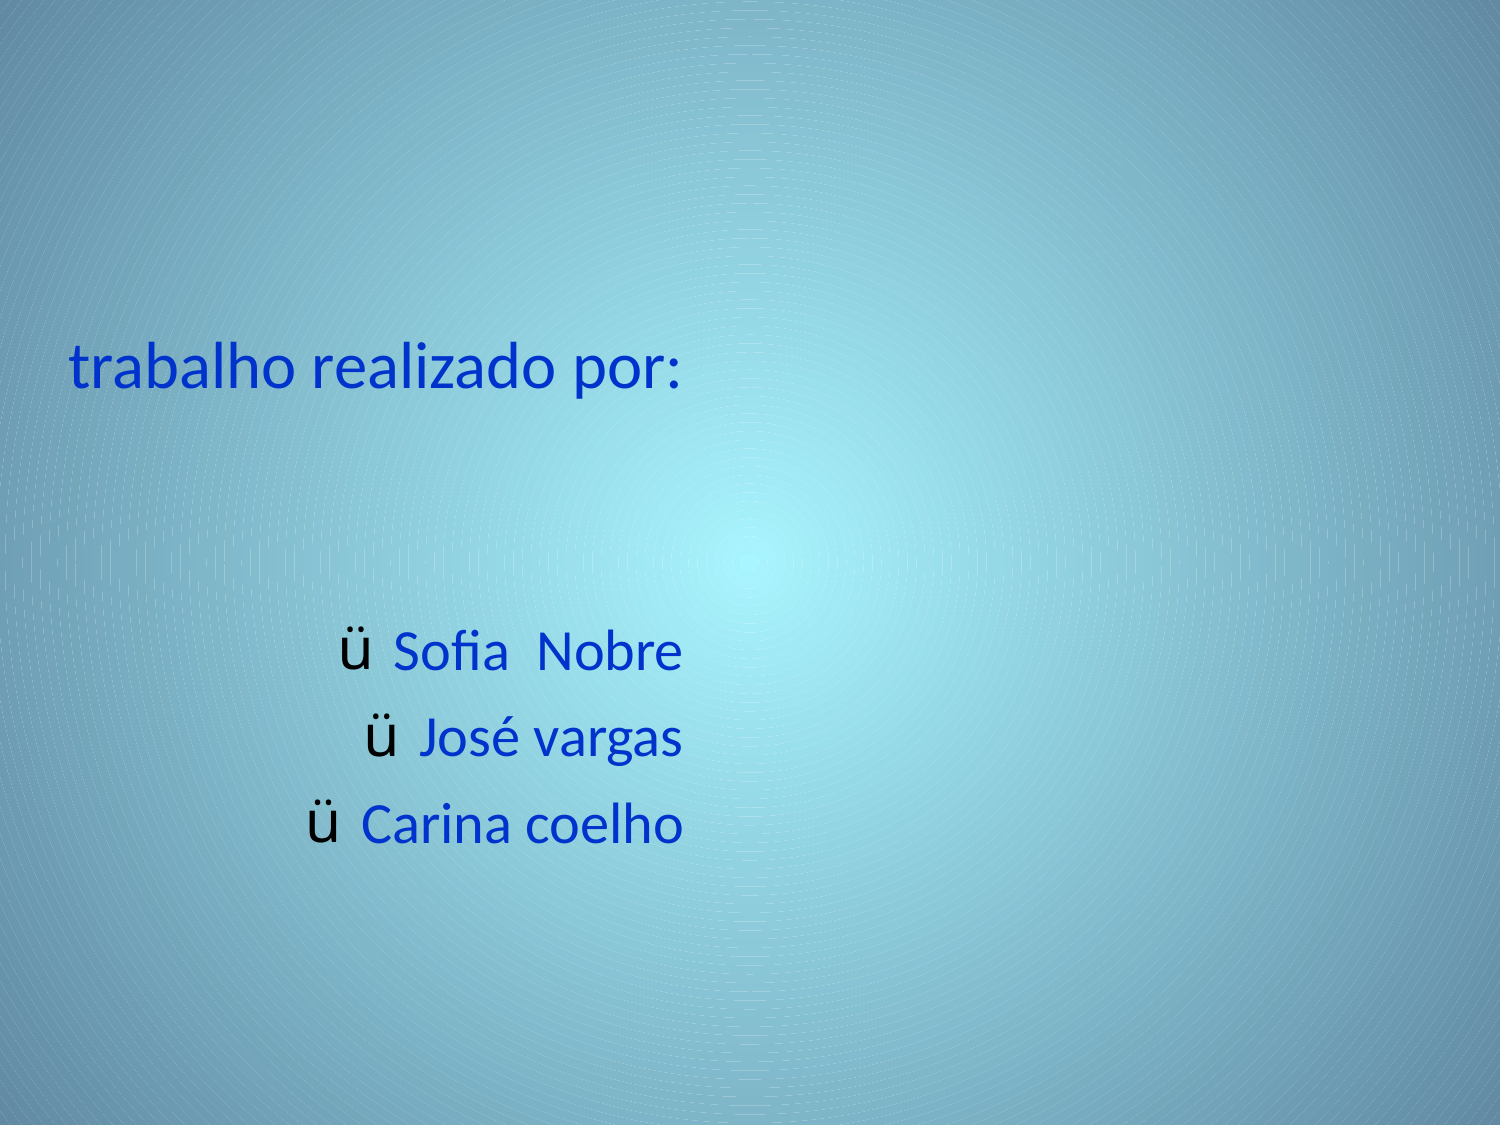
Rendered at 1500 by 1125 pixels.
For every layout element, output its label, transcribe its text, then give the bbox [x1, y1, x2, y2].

list trabalho realizado por: Sofia Nobre José vargas Carina coelho [53, 314, 1404, 899]
